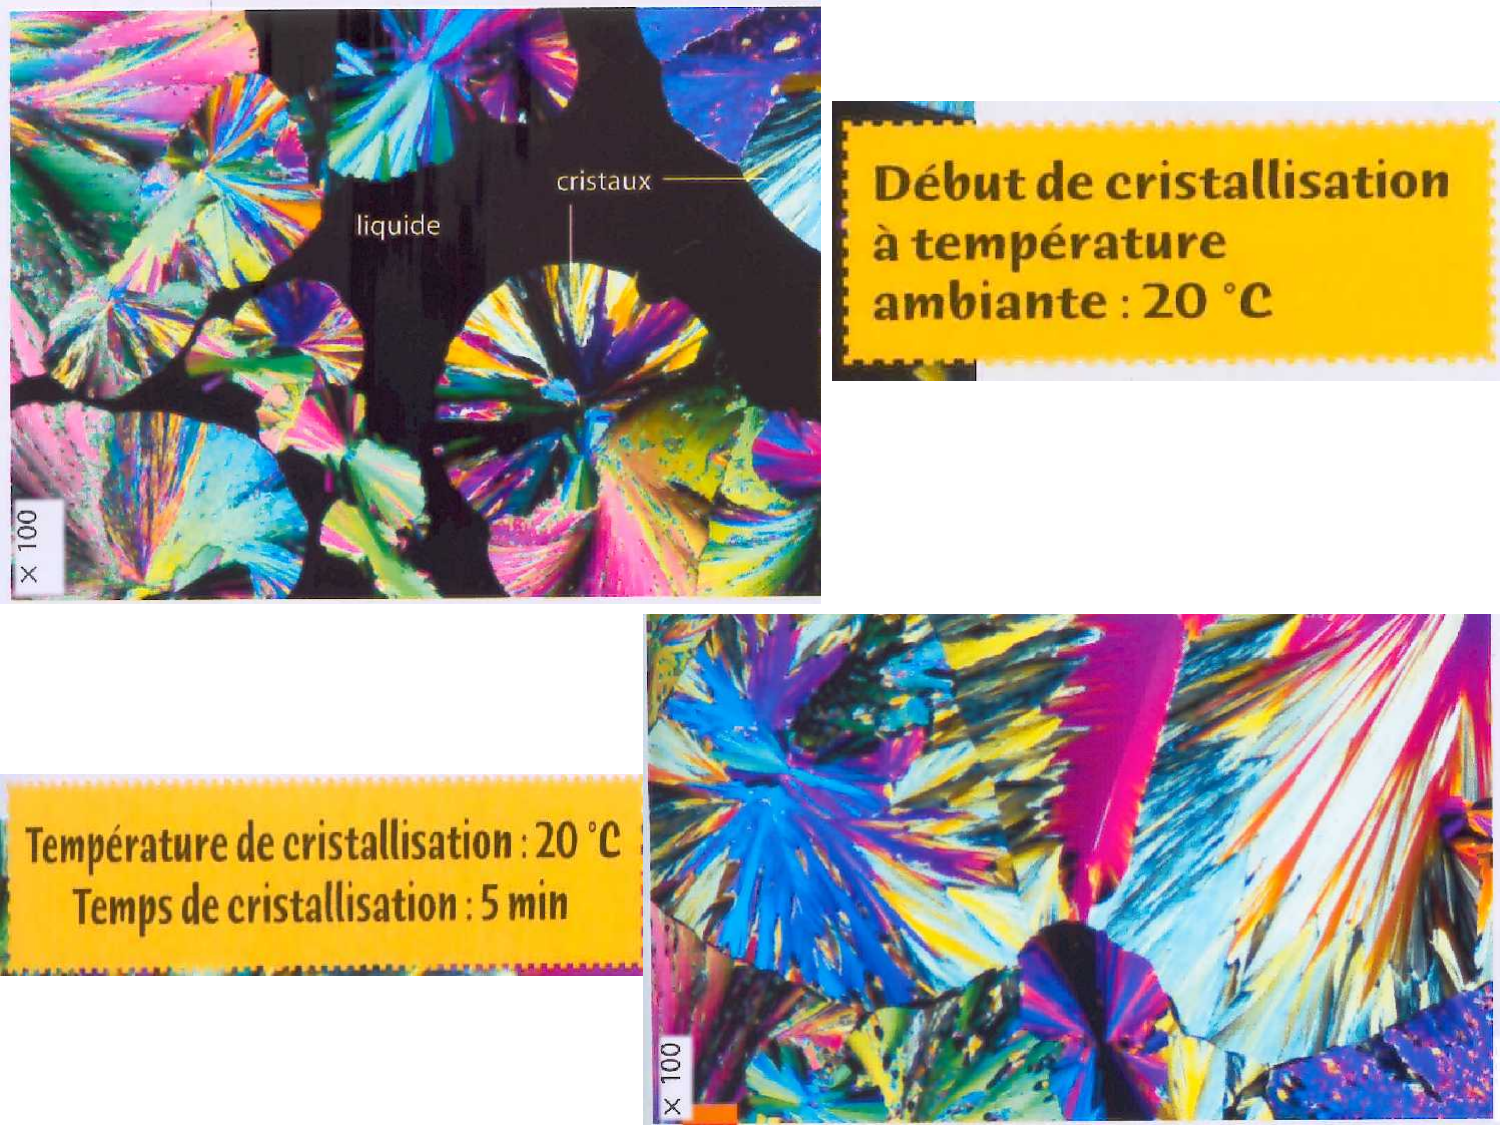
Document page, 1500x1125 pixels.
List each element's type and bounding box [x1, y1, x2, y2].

picture [0, 614, 1500, 1125]
picture [0, 0, 821, 604]
picture [832, 101, 1500, 381]
